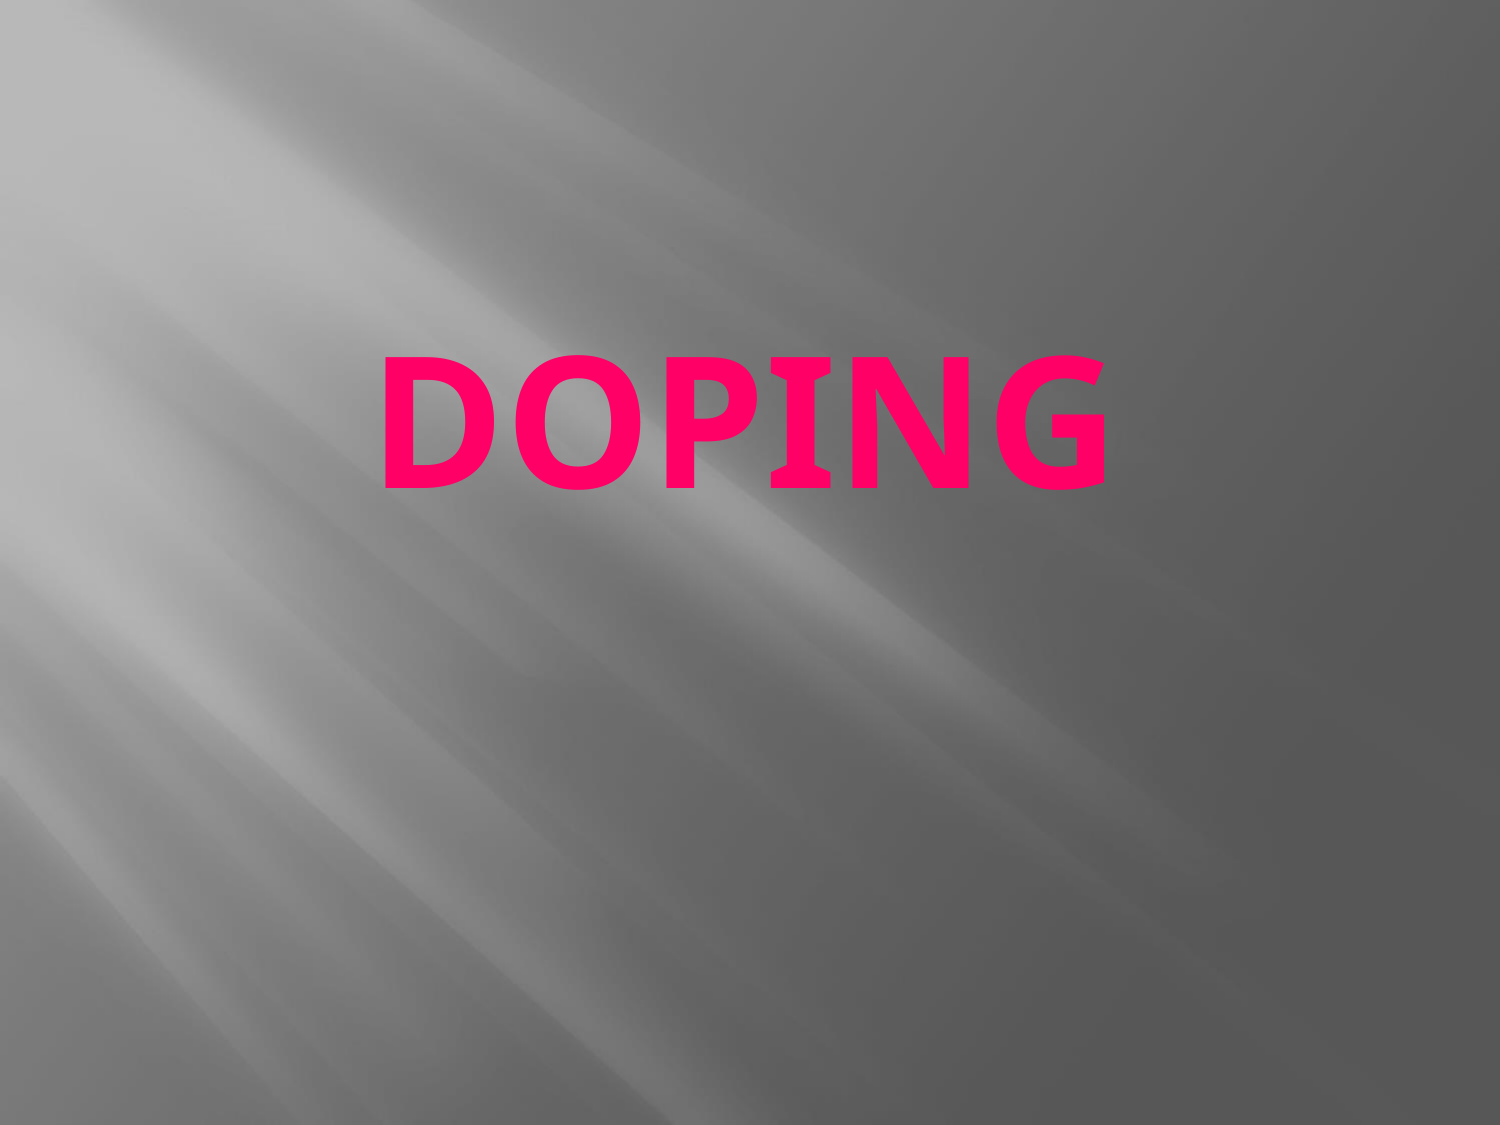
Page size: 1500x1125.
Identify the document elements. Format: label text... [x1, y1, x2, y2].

title DOPING [69, 224, 1420, 525]
picture [0, 0, 1500, 1125]
